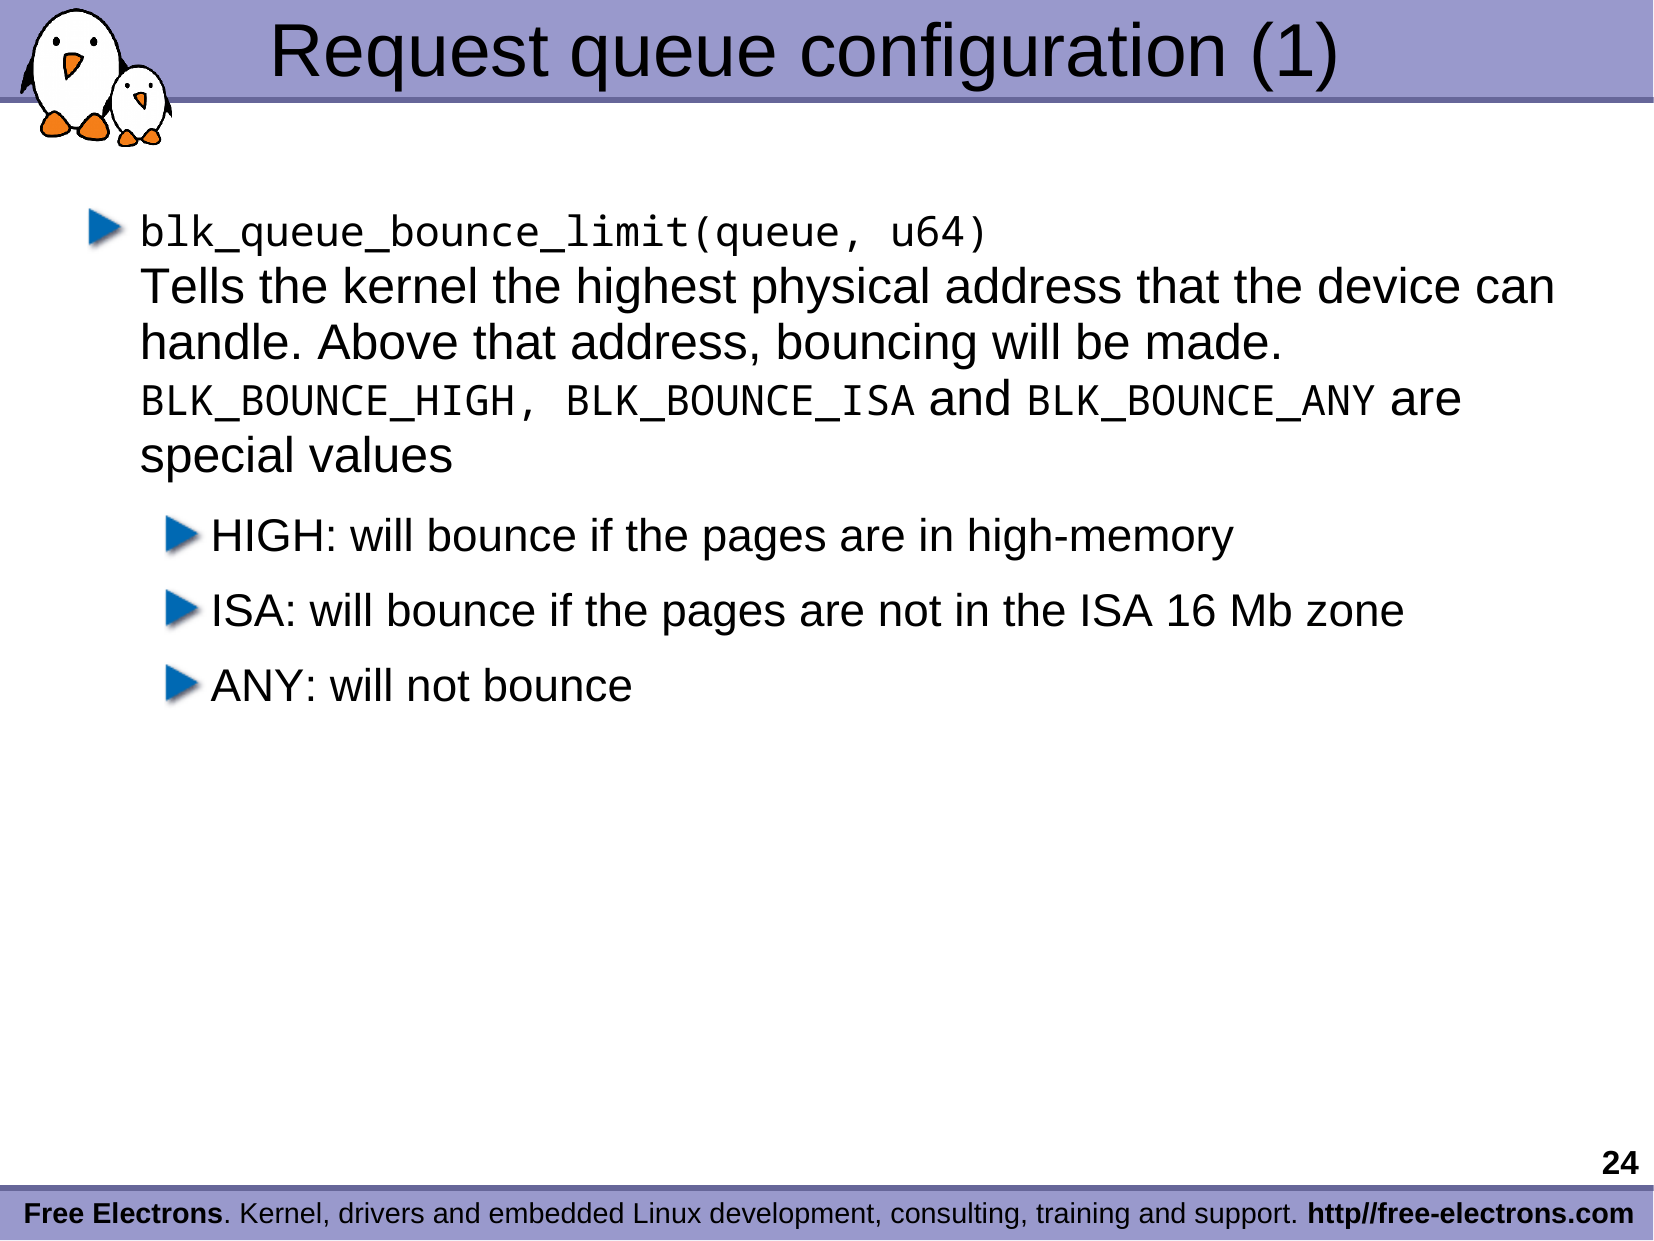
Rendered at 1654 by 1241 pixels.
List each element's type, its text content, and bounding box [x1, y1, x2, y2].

title Request queue configuration (1) [60, 0, 1551, 100]
picture [20, 8, 172, 147]
list blk_queue_bounce_limit(queue, u64) Tells the kernel the highest physical address that the device can handle. Above that address, bouncing will be made. BLK_BOUNCE_HIGH, BLK_BOUNCE_ISA and BLK_BOUNCE_ANY are special values HIGH: will bounce if the pages are in high-memory ISA: will bounce if the pages are not in the ISA 16 Mb zone ANY: will not bounce [68, 201, 1592, 1118]
